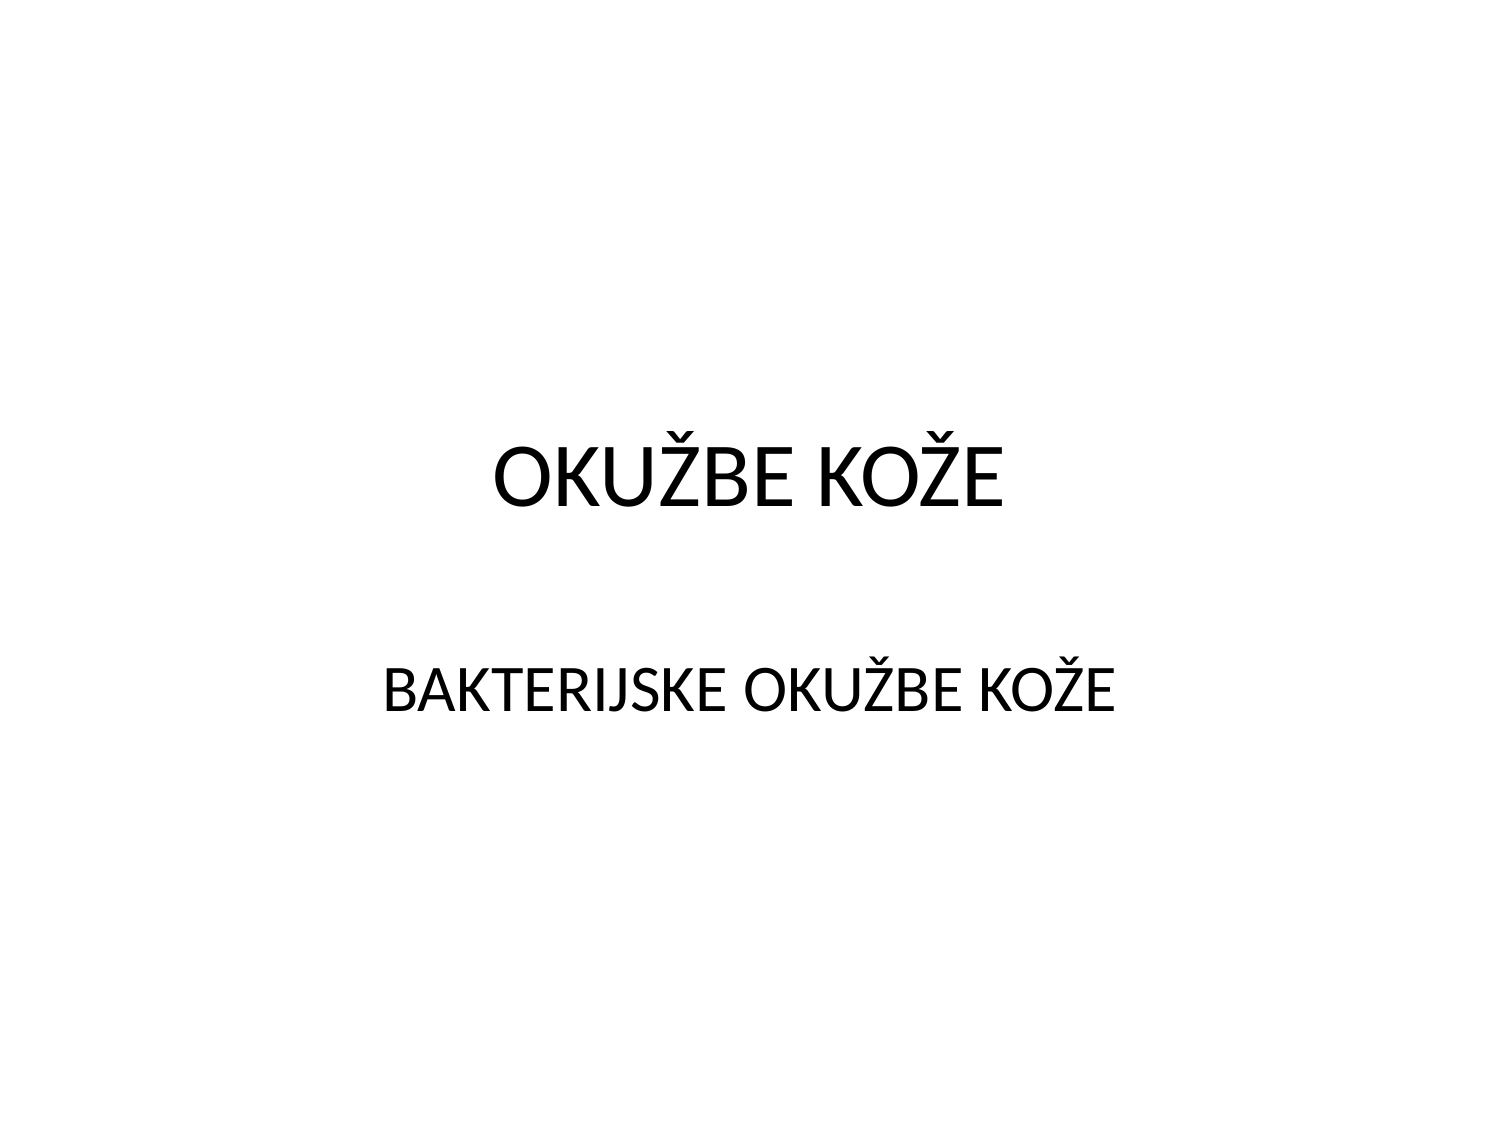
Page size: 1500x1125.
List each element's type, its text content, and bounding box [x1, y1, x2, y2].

subtitle BAKTERIJSKE OKUŽBE KOŽE [225, 637, 1275, 925]
title OKUŽBE KOŽE [112, 349, 1388, 591]
